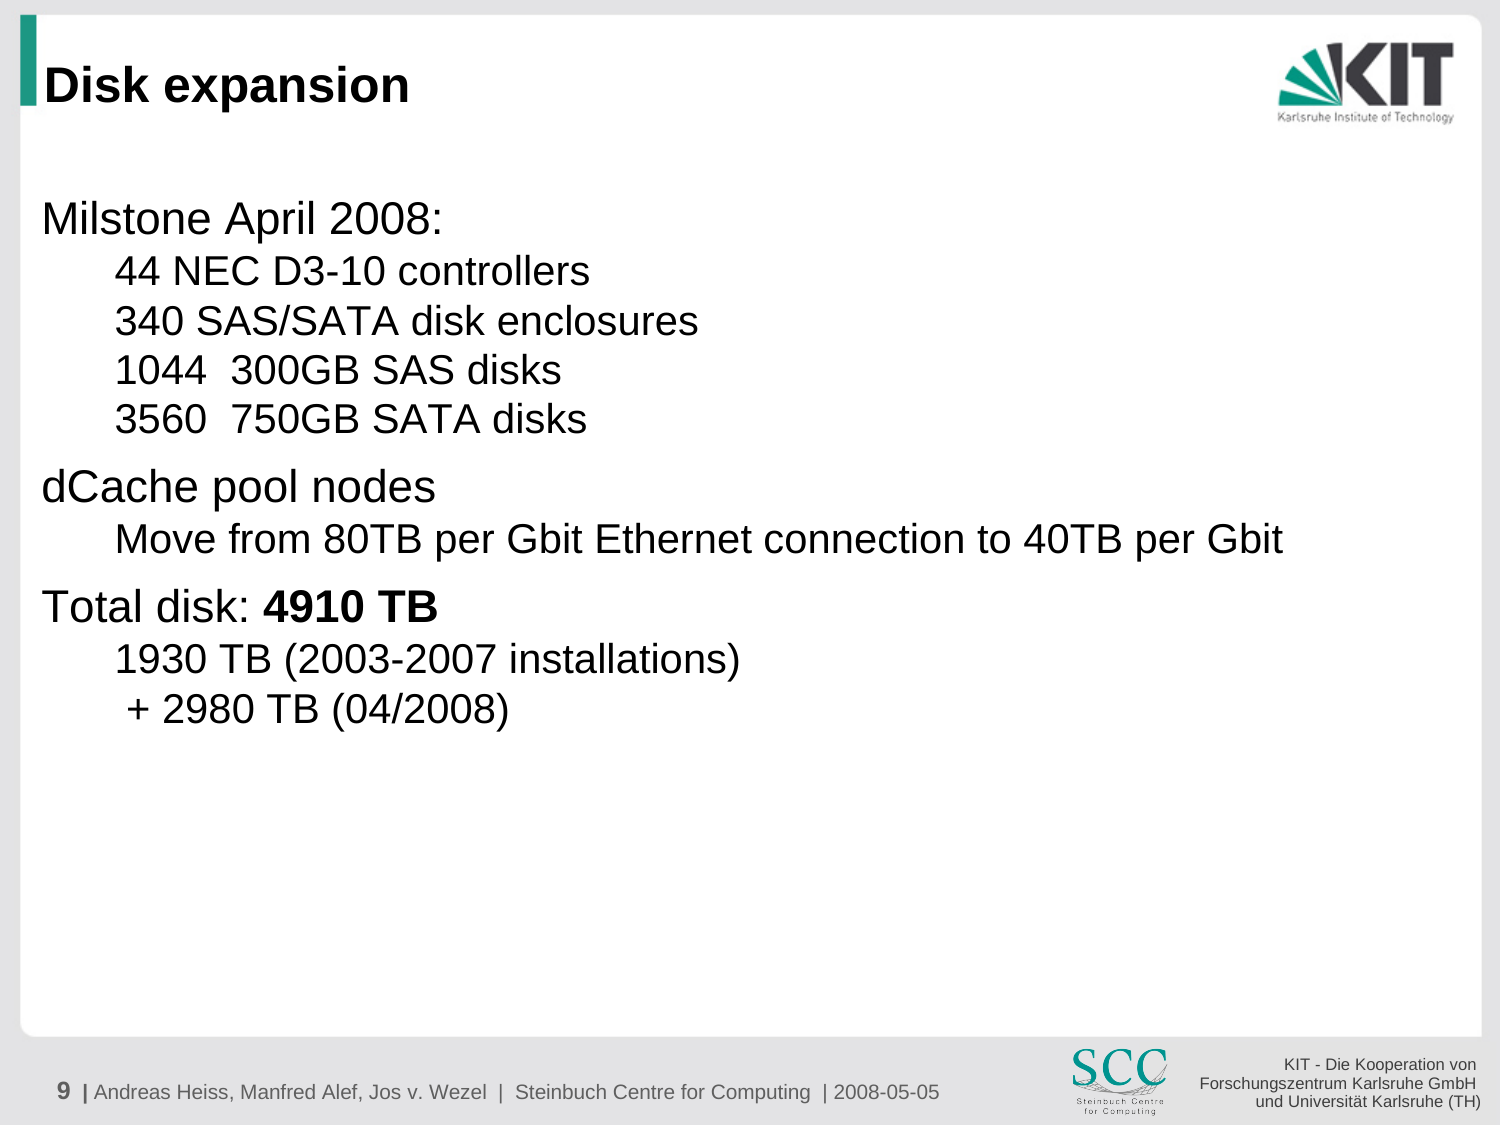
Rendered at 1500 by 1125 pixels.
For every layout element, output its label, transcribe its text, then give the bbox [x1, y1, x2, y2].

picture [0, 0, 1500, 1125]
title Disk expansion [44, 27, 1241, 148]
list Milstone April 2008: 44 NEC D3-10 controllers 340 SAS/SATA disk enclosures 1044 300GB SAS disks 3560 750GB SATA disks dCache pool nodes Move from 80TB per Gbit Ethernet connection to 40TB per Gbit Total disk: 4910 TB 1930 TB (2003-2007 installations) + 2980 TB (04/2008) [41, 196, 1459, 997]
